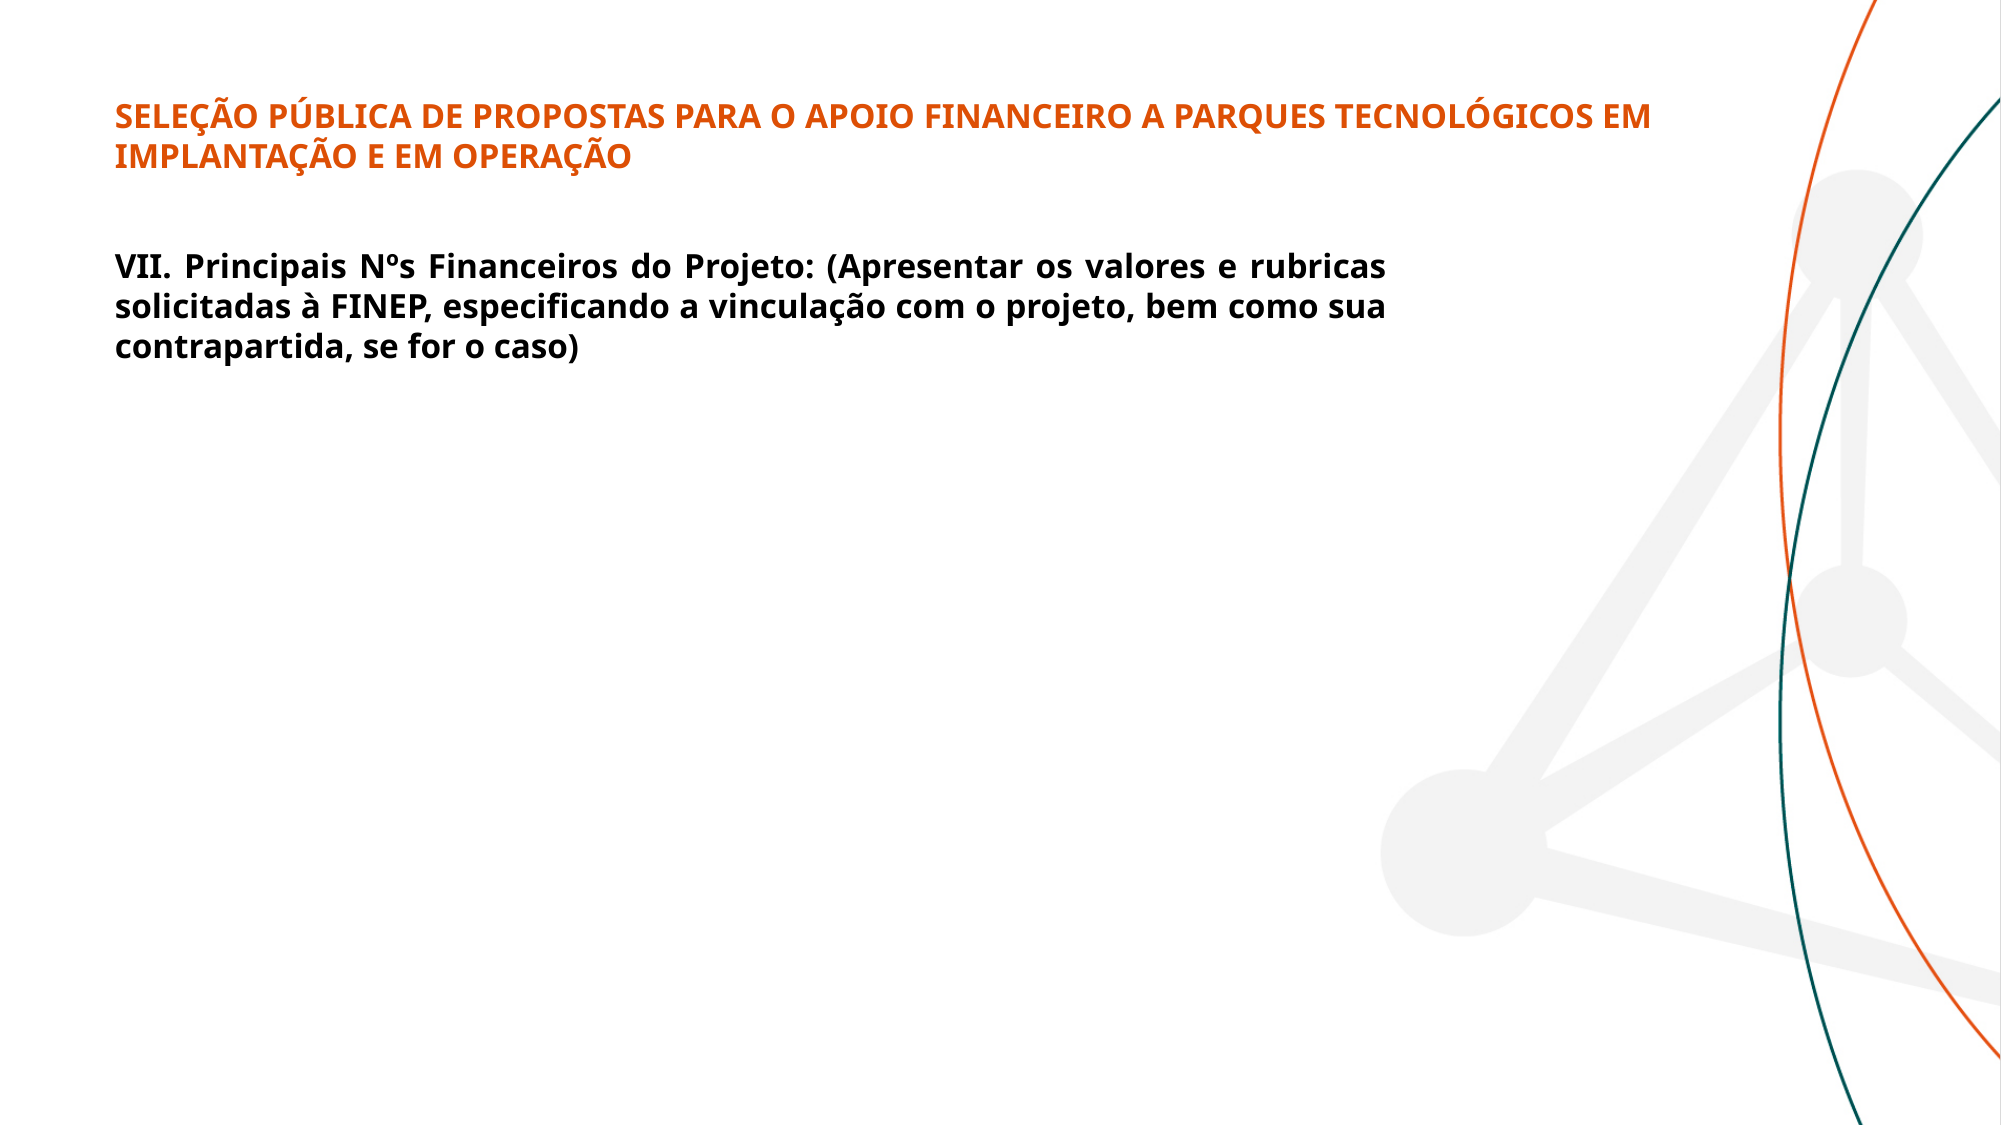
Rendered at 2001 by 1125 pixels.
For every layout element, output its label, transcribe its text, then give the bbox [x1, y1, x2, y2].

text_box VII. Principais Nºs Financeiros do Projeto: (Apresentar os valores e rubricas solicitadas à FINEP, especificando a vinculação com o projeto, bem como sua contrapartida, se for o caso) [99, 237, 1519, 653]
text_box SELEÇÃO PÚBLICA DE PROPOSTAS PARA O APOIO FINANCEIRO A PARQUES TECNOLÓGICOS EM IMPLANTAÇÃO E EM OPERAÇÃO [99, 88, 1900, 217]
